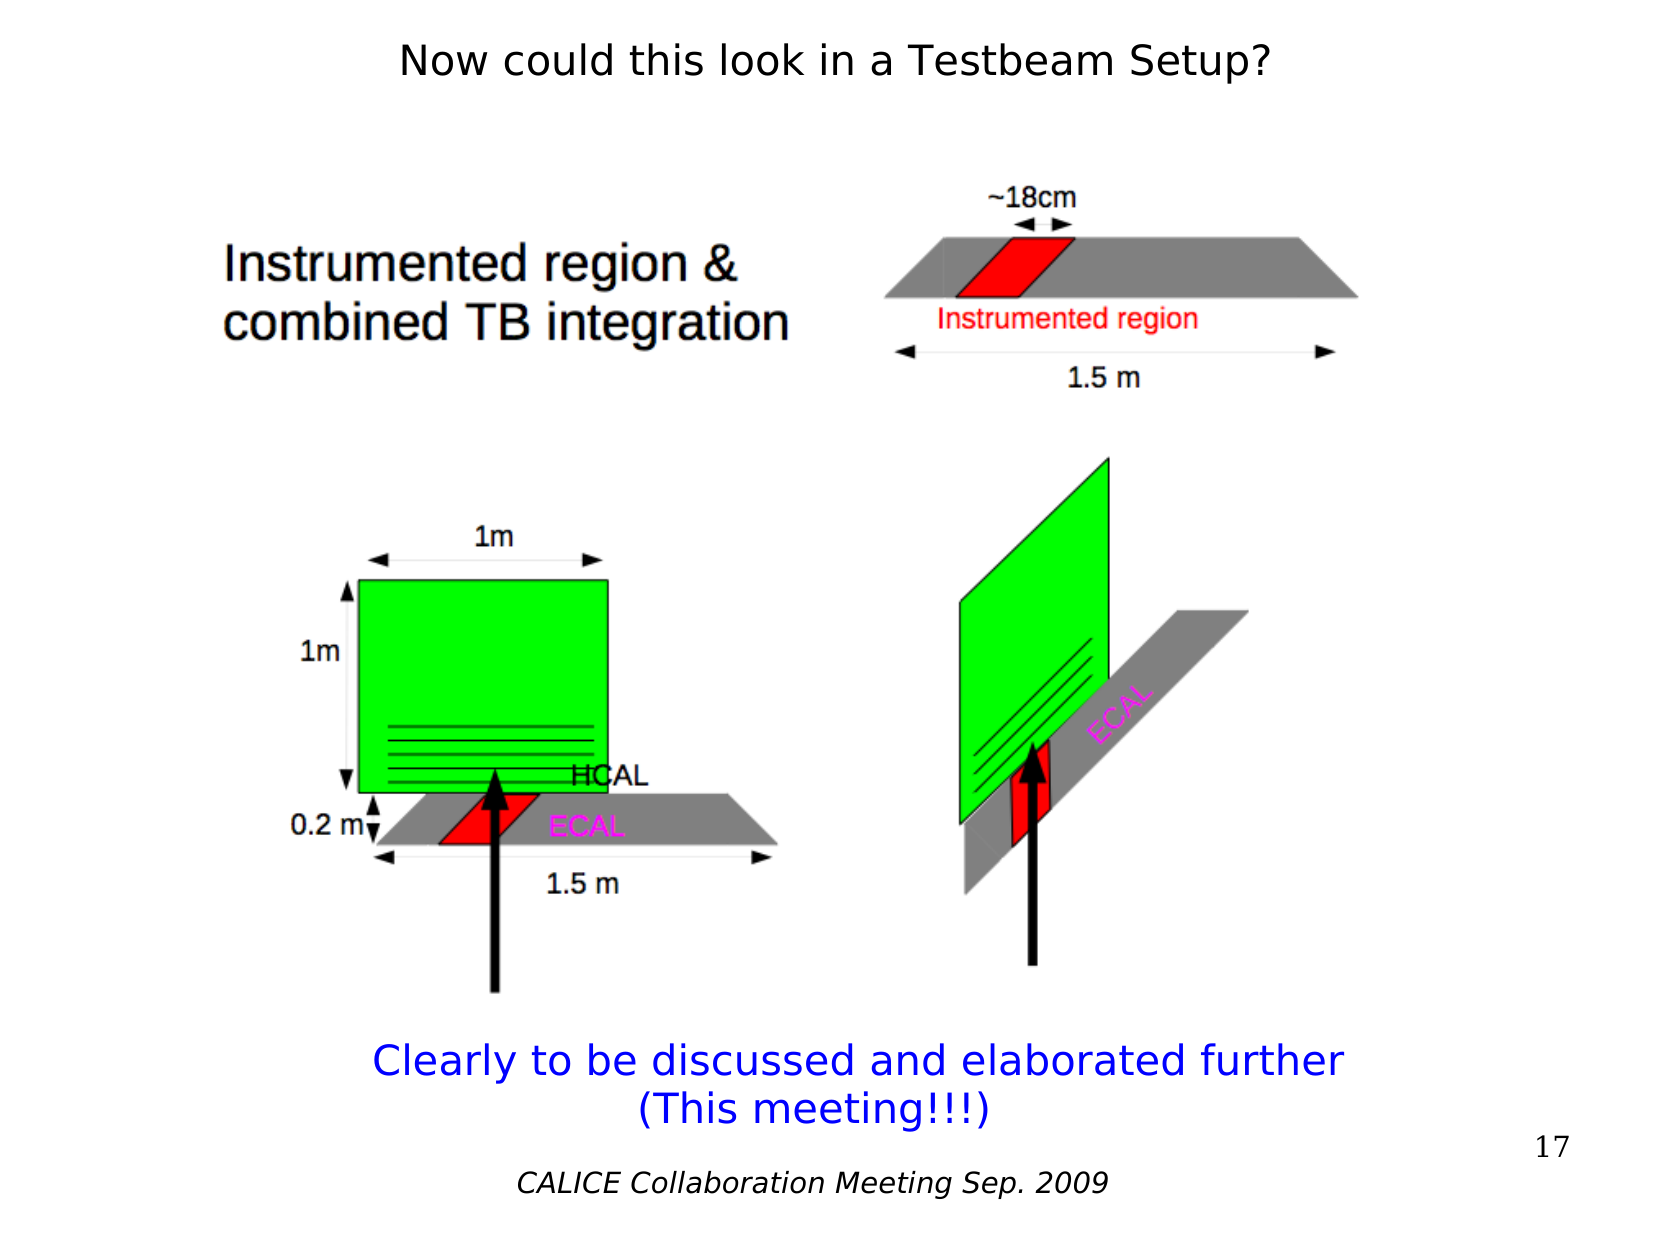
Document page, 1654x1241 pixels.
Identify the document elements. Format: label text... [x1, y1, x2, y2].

picture [164, 147, 1447, 1102]
text_box Now could this look in a Testbeam Setup? [383, 29, 1288, 93]
text_box Clearly to be discussed and elaborated further (This meeting!!!) [357, 1029, 1359, 1142]
